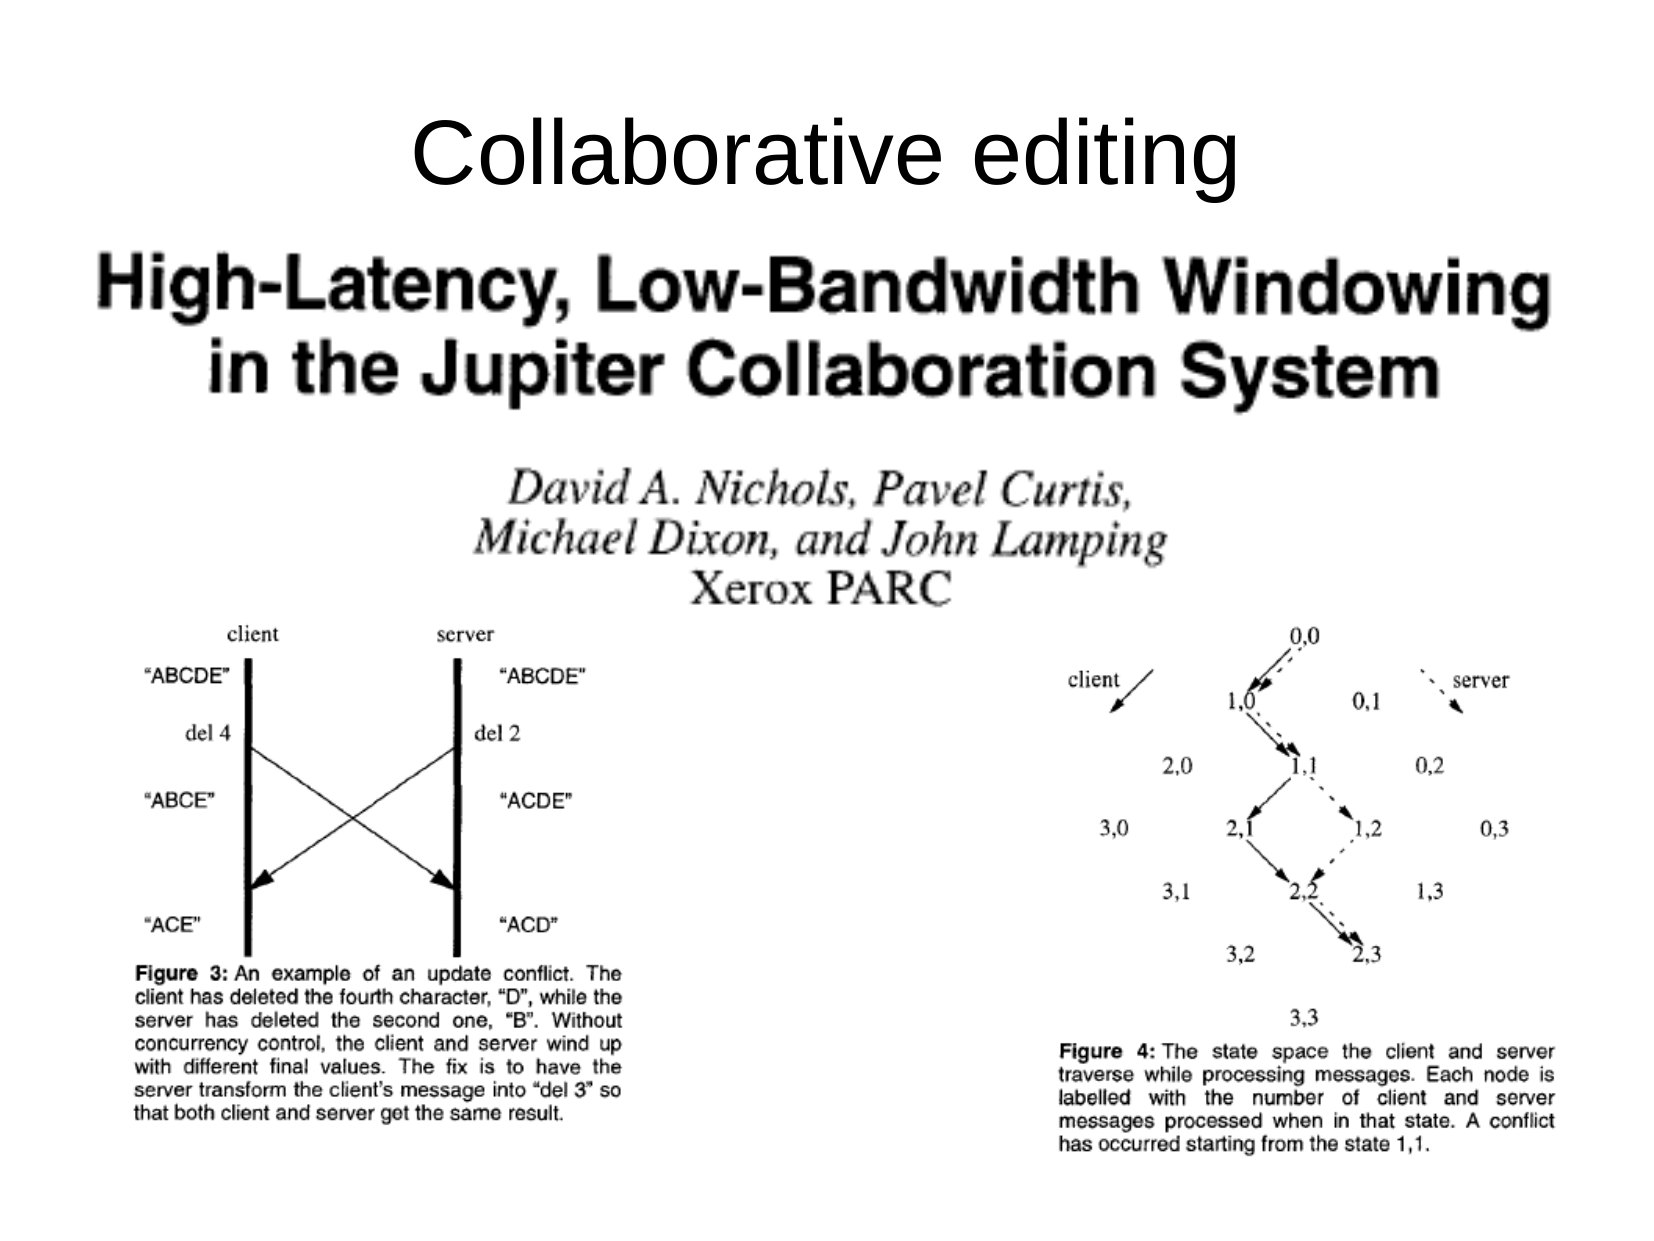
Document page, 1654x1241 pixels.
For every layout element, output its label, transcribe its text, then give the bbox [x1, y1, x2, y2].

picture [82, 235, 1576, 1175]
text_box Collaborative editing [82, 94, 1571, 212]
